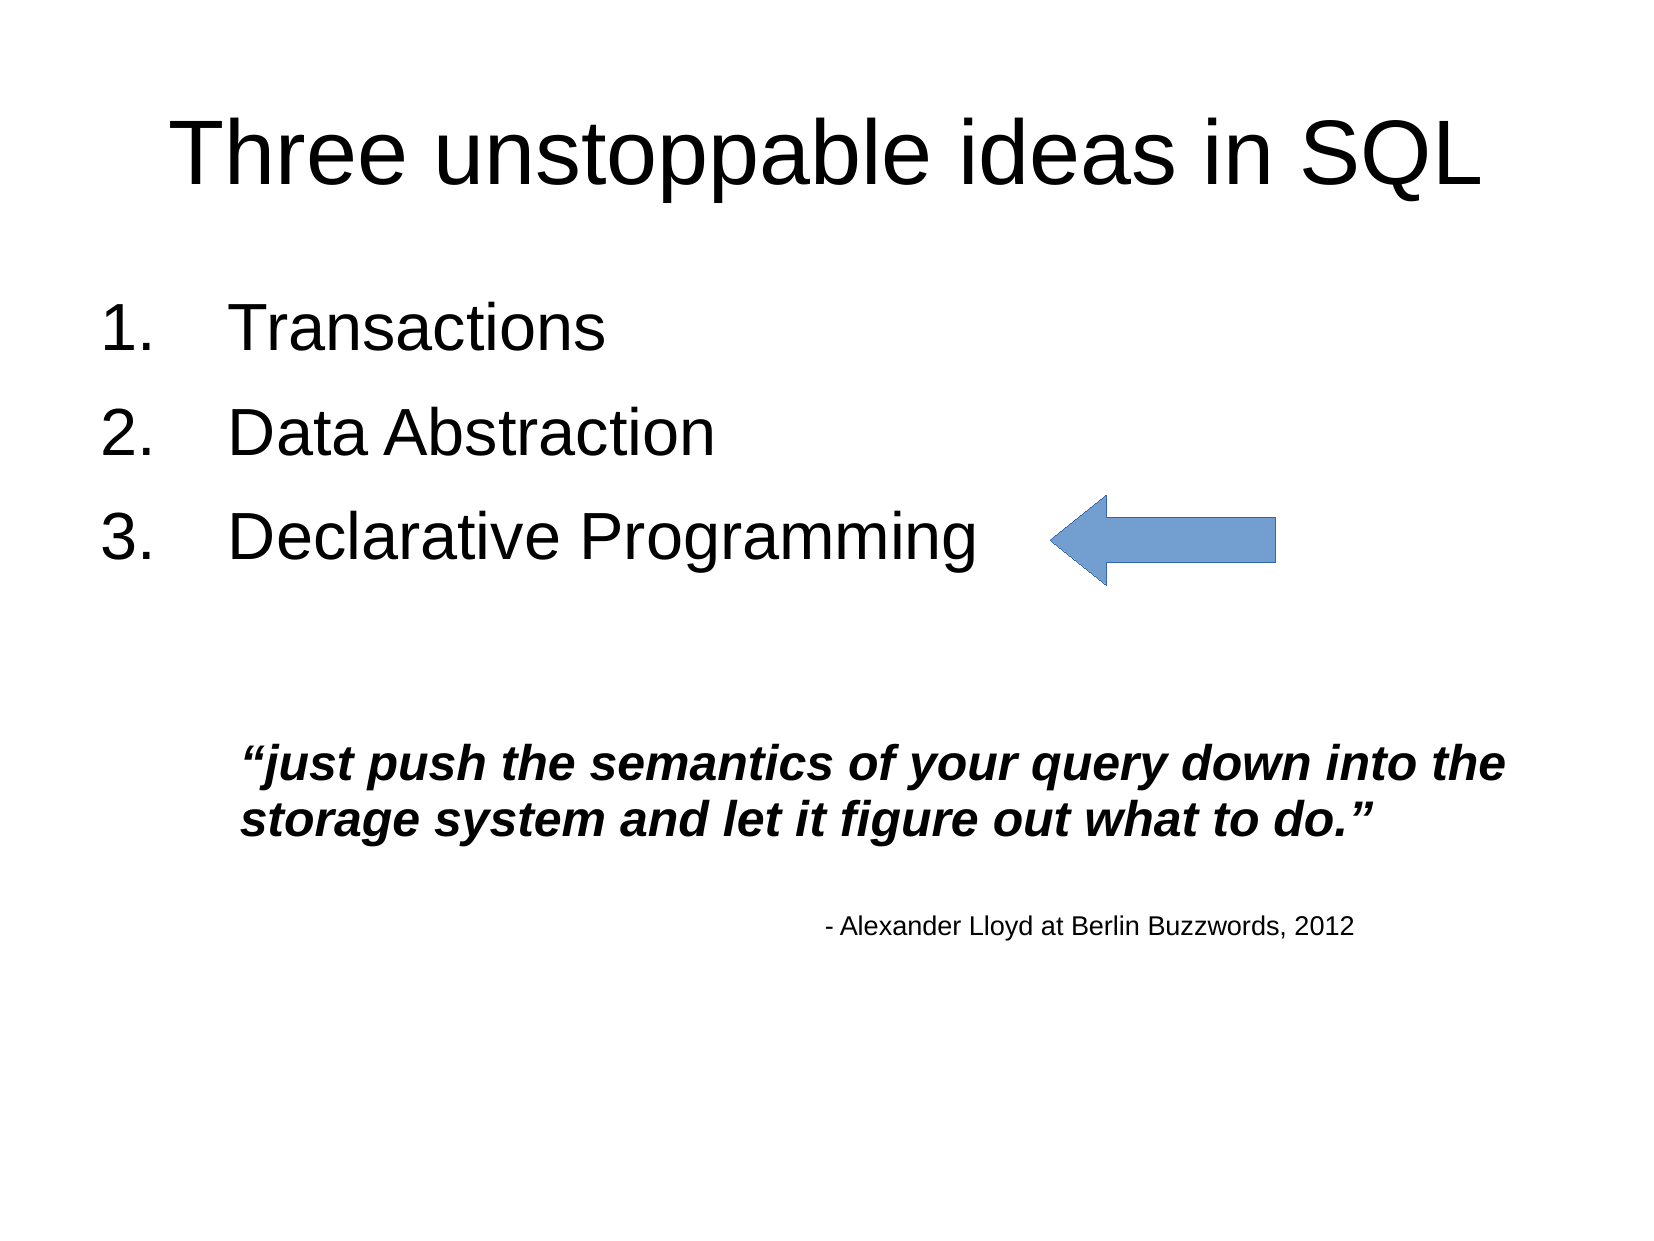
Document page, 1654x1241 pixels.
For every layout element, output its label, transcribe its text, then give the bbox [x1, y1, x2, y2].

text_box - Alexander Lloyd at Berlin Buzzwords, 2012 [810, 903, 1486, 961]
text_box [1050, 495, 1276, 586]
text_box “just push the semantics of your query down into the storage system and let it figure out what to do.” [225, 727, 1523, 856]
list Transactions Data Abstraction Declarative Programming [82, 290, 1571, 1109]
title Three unstoppable ideas in SQL [82, 49, 1571, 257]
